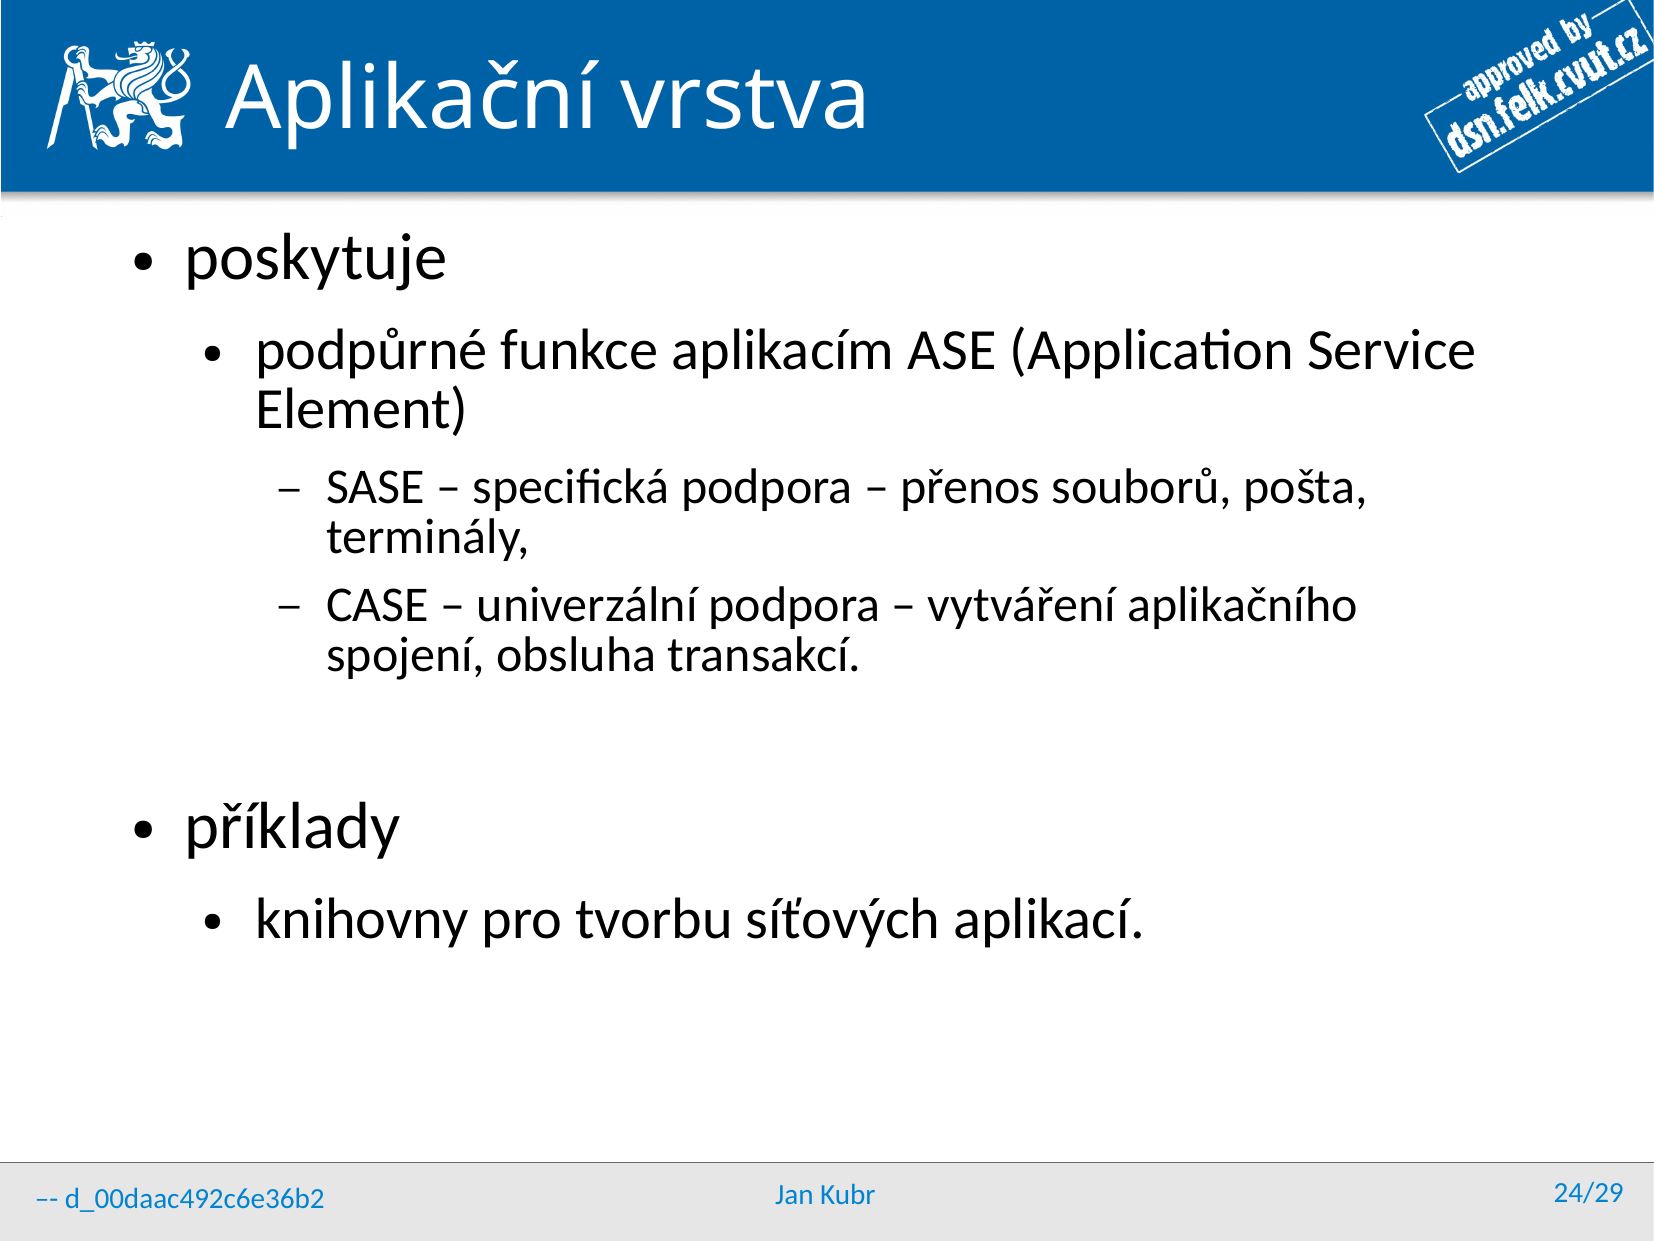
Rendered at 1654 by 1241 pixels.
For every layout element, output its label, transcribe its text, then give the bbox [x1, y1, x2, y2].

list poskytuje podpůrné funkce aplikacím ASE (Application Service Element) SASE – specifická podpora – přenos souborů, pošta, terminály, CASE – univerzální podpora – vytváření aplikačního spojení, obsluha transakcí. příklady knihovny pro tvorbu síťových aplikací. [113, 229, 1526, 1084]
picture [1, 0, 1654, 217]
title Aplikační vrstva [225, 0, 1426, 188]
